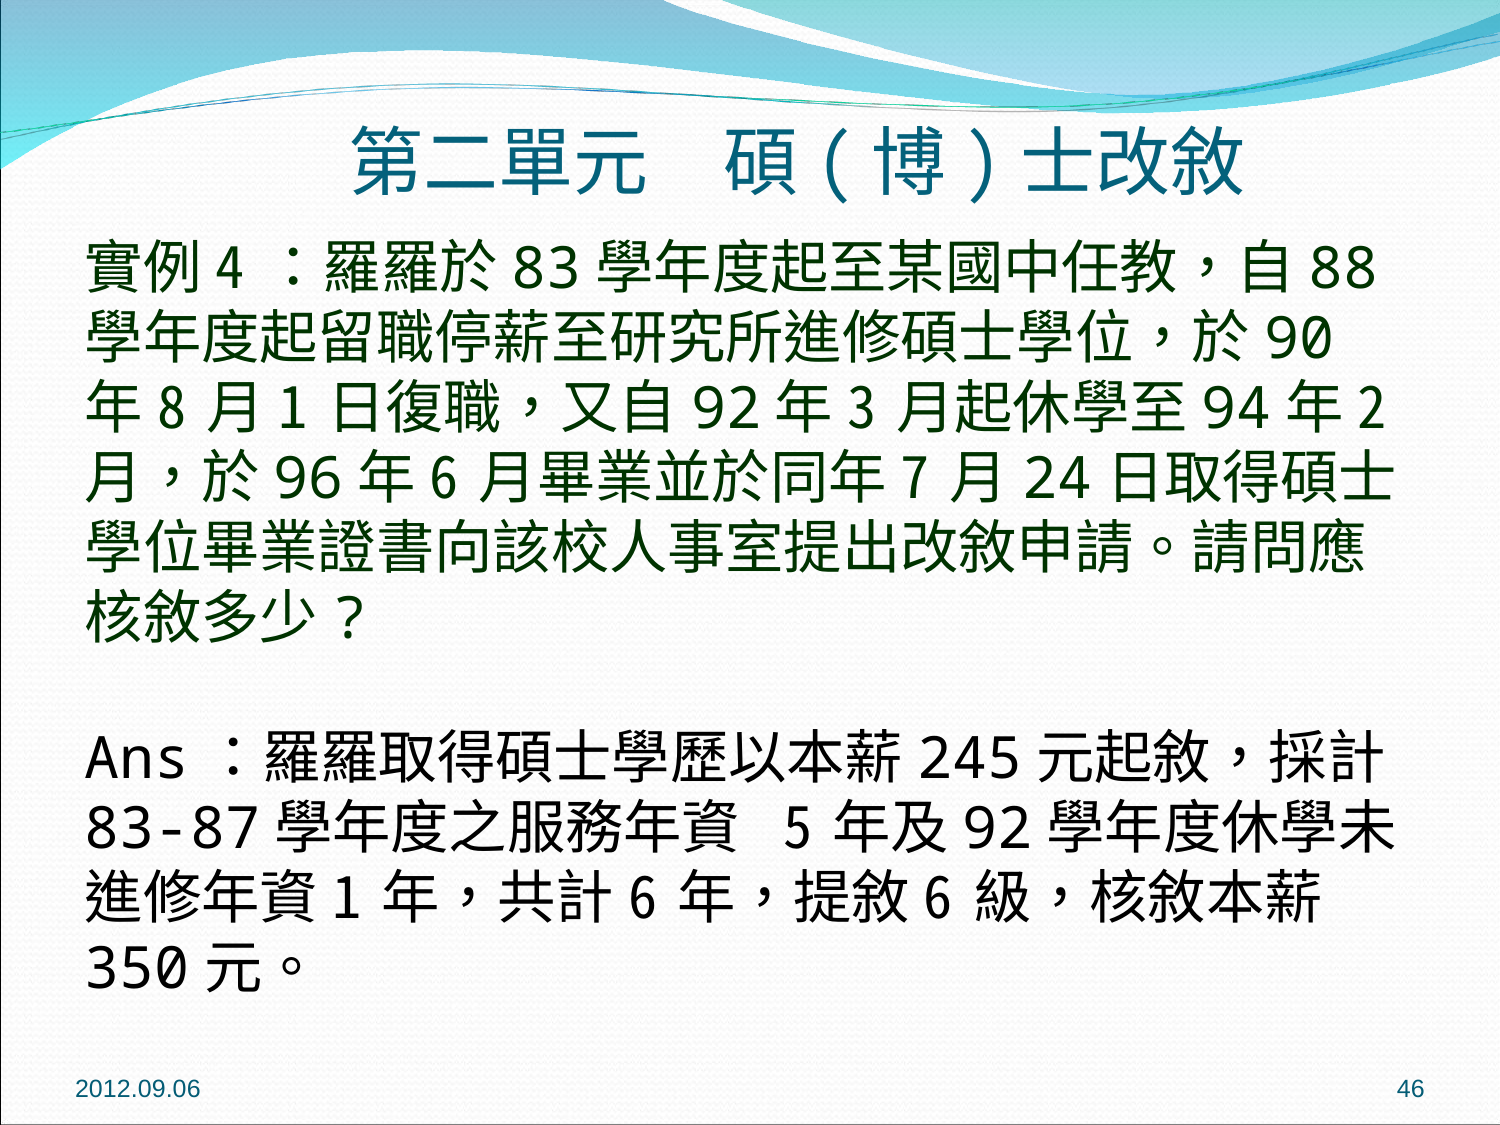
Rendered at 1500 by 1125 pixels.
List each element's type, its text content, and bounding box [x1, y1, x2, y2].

text_box <number> [1299, 1042, 1426, 1103]
text_box 實例4：羅羅於83學年度起至某國中任教，自88學年度起留職停薪至研究所進修碩士學位，於90年8月1日復職，又自92年3月起休學至94年2月，於96年6月畢業並於同年7月24日取得碩士學位畢業證書向該校人事室提出改敘申請。請問應核敘多少? Ans：羅羅取得碩士學歷以本薪245元起敘，採計83-87學年度之服務年資 5年及92學年度休學未進修年資1年，共計6年，提敘6級，核敘本薪350元。 [70, 222, 1419, 1008]
text_box 2012.09.06 [74, 1042, 426, 1103]
text_box 第二單元 碩(博)士改敘 [159, 54, 1435, 205]
picture [0, 0, 1500, 1125]
